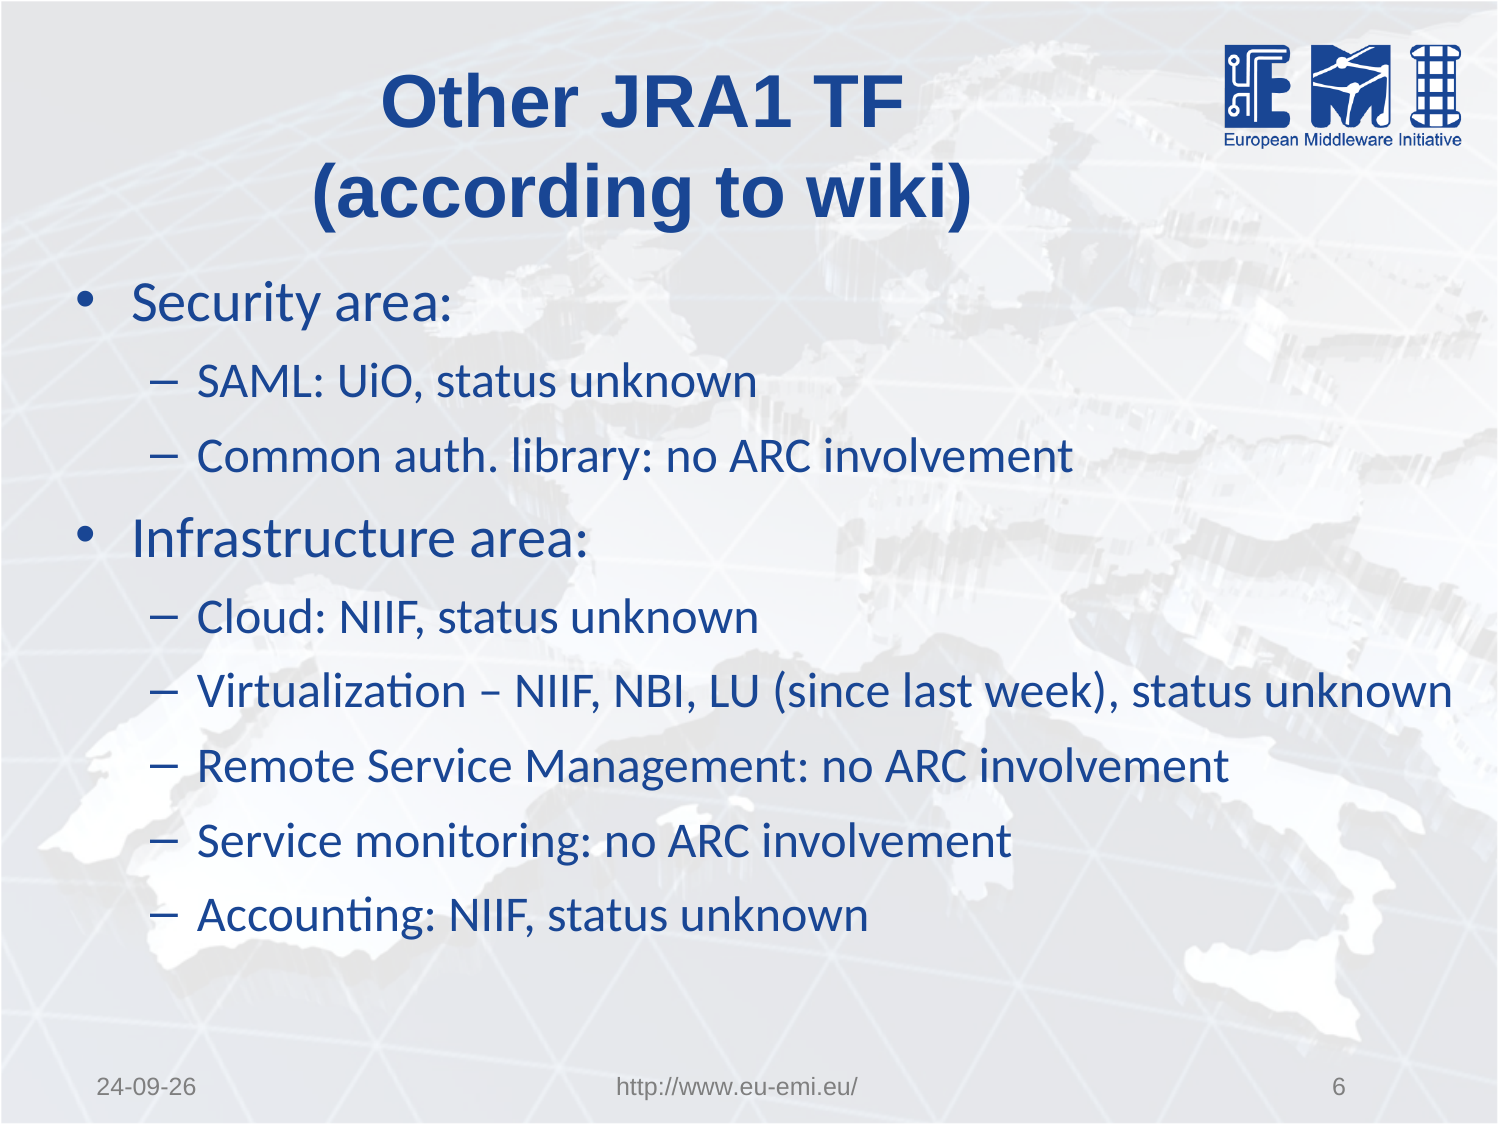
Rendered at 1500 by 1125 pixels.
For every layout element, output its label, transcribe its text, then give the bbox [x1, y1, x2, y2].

picture [1218, 44, 1468, 149]
list Security area: SAML: UiO, status unknown Common auth. library: no ARC involvement Infrastructure area: Cloud: NIIF, status unknown Virtualization – NIIF, NBI, LU (since last week), status unknown Remote Service Management: no ARC involvement Service monitoring: no ARC involvement Accounting: NIIF, status unknown [75, 263, 1477, 1006]
title Other JRA1 TF (according to wiki) [75, 44, 1211, 241]
